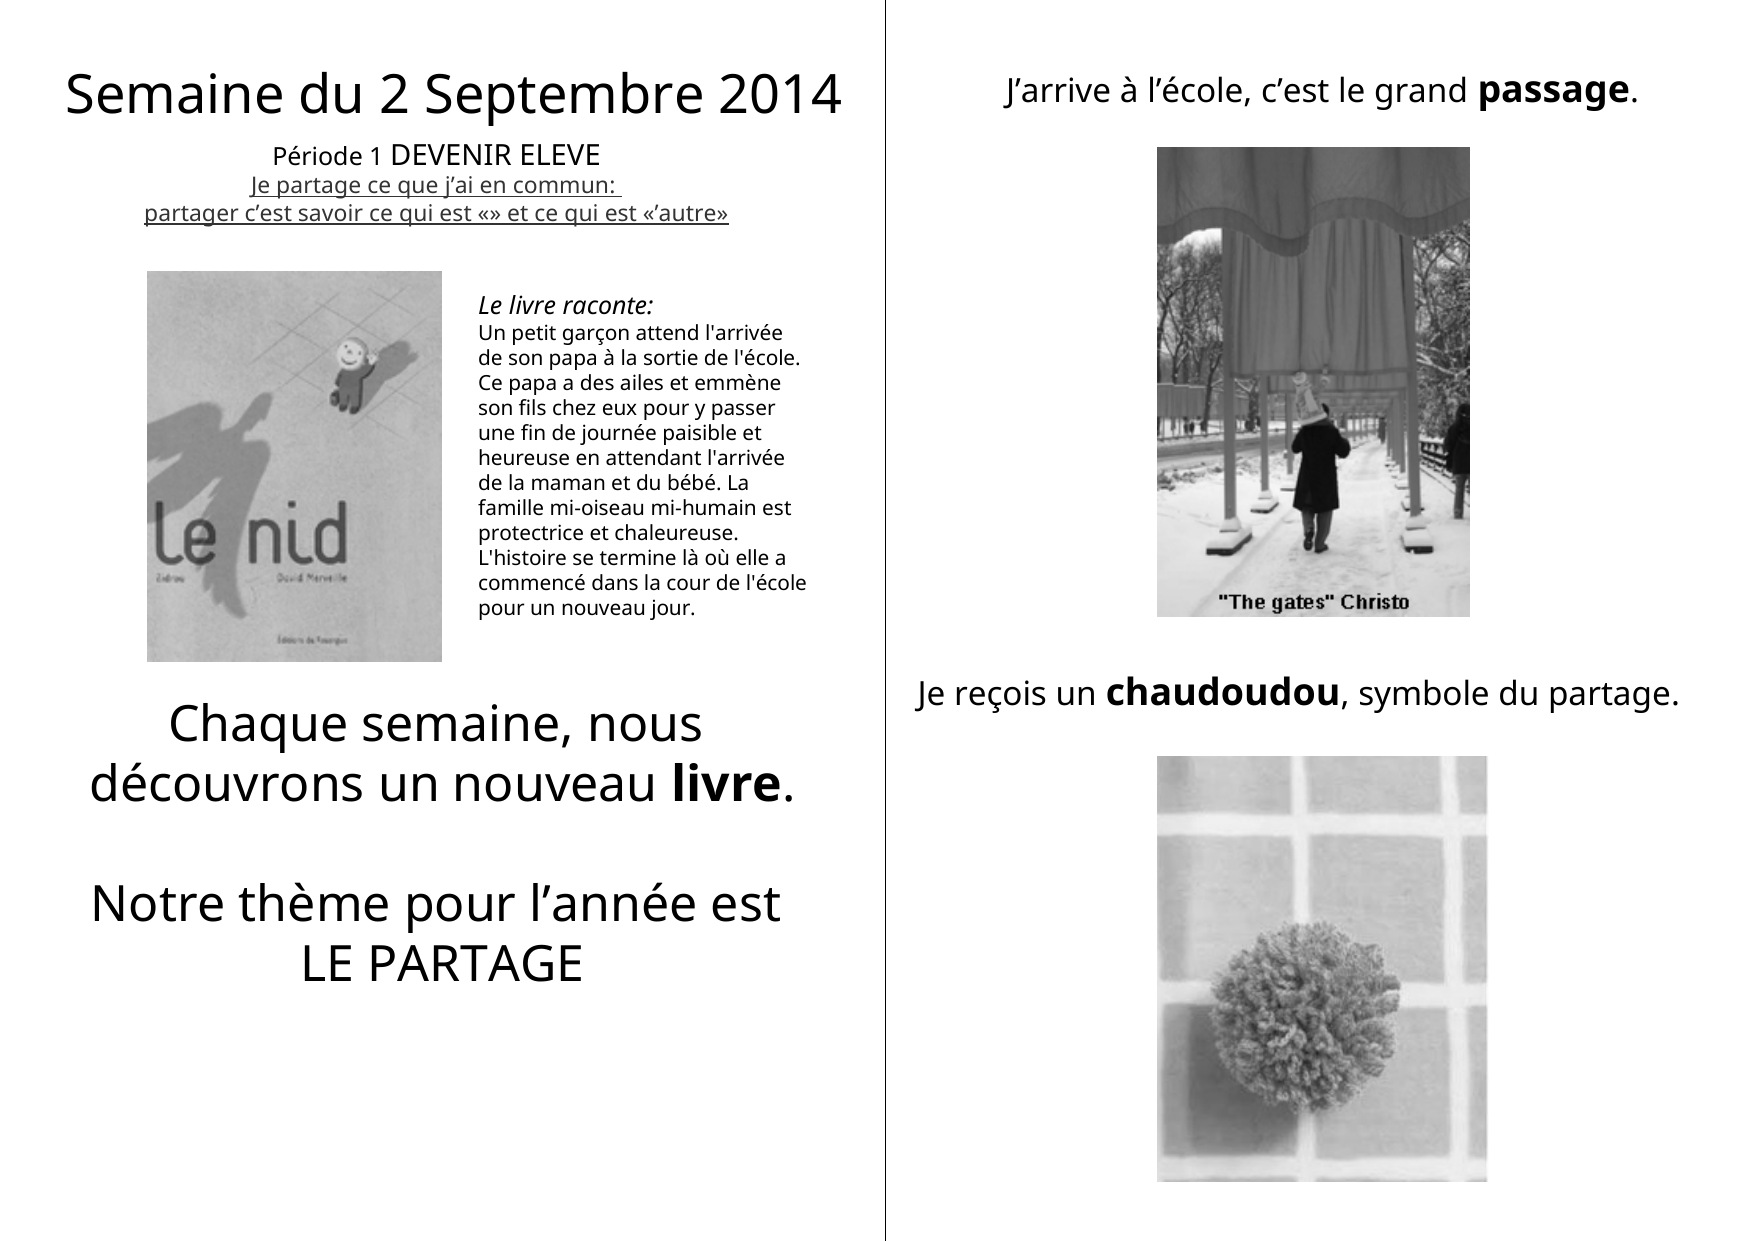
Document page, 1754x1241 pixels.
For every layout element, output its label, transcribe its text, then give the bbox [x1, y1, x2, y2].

text_box Semaine du 2 Septembre 2014 [46, 53, 863, 148]
text_box J’arrive à l’école, c’est le grand passage. [932, 59, 1713, 639]
text_box Je reçois un chaudoudou, symbole du partage. [897, 661, 1701, 1170]
picture [147, 271, 442, 662]
text_box Chaque semaine, nous découvrons un nouveau livre. Notre thème pour l’année est LE PARTAGE [35, 685, 851, 1241]
picture [1157, 756, 1489, 1182]
text_box Période 1 DEVENIR ELEVE Je partage ce que j’ai en commun: partager c’est savoir ce qui est «» et ce qui est «’autre» [11, 130, 862, 284]
text_box Le livre raconte: Un petit garçon attend l'arrivée de son papa à la sortie de l'école. Ce papa a des ailes et emmène son fils chez eux pour y passer une fin de journée paisible et heureuse en attendant l'arrivée de la maman et du bébé. La famille mi-oiseau mi-humain est protectrice et chaleureuse. L'histoire se termine là où elle a commencé dans la cour de l'école pour un nouveau jour. [472, 283, 815, 662]
picture [1157, 147, 1470, 617]
